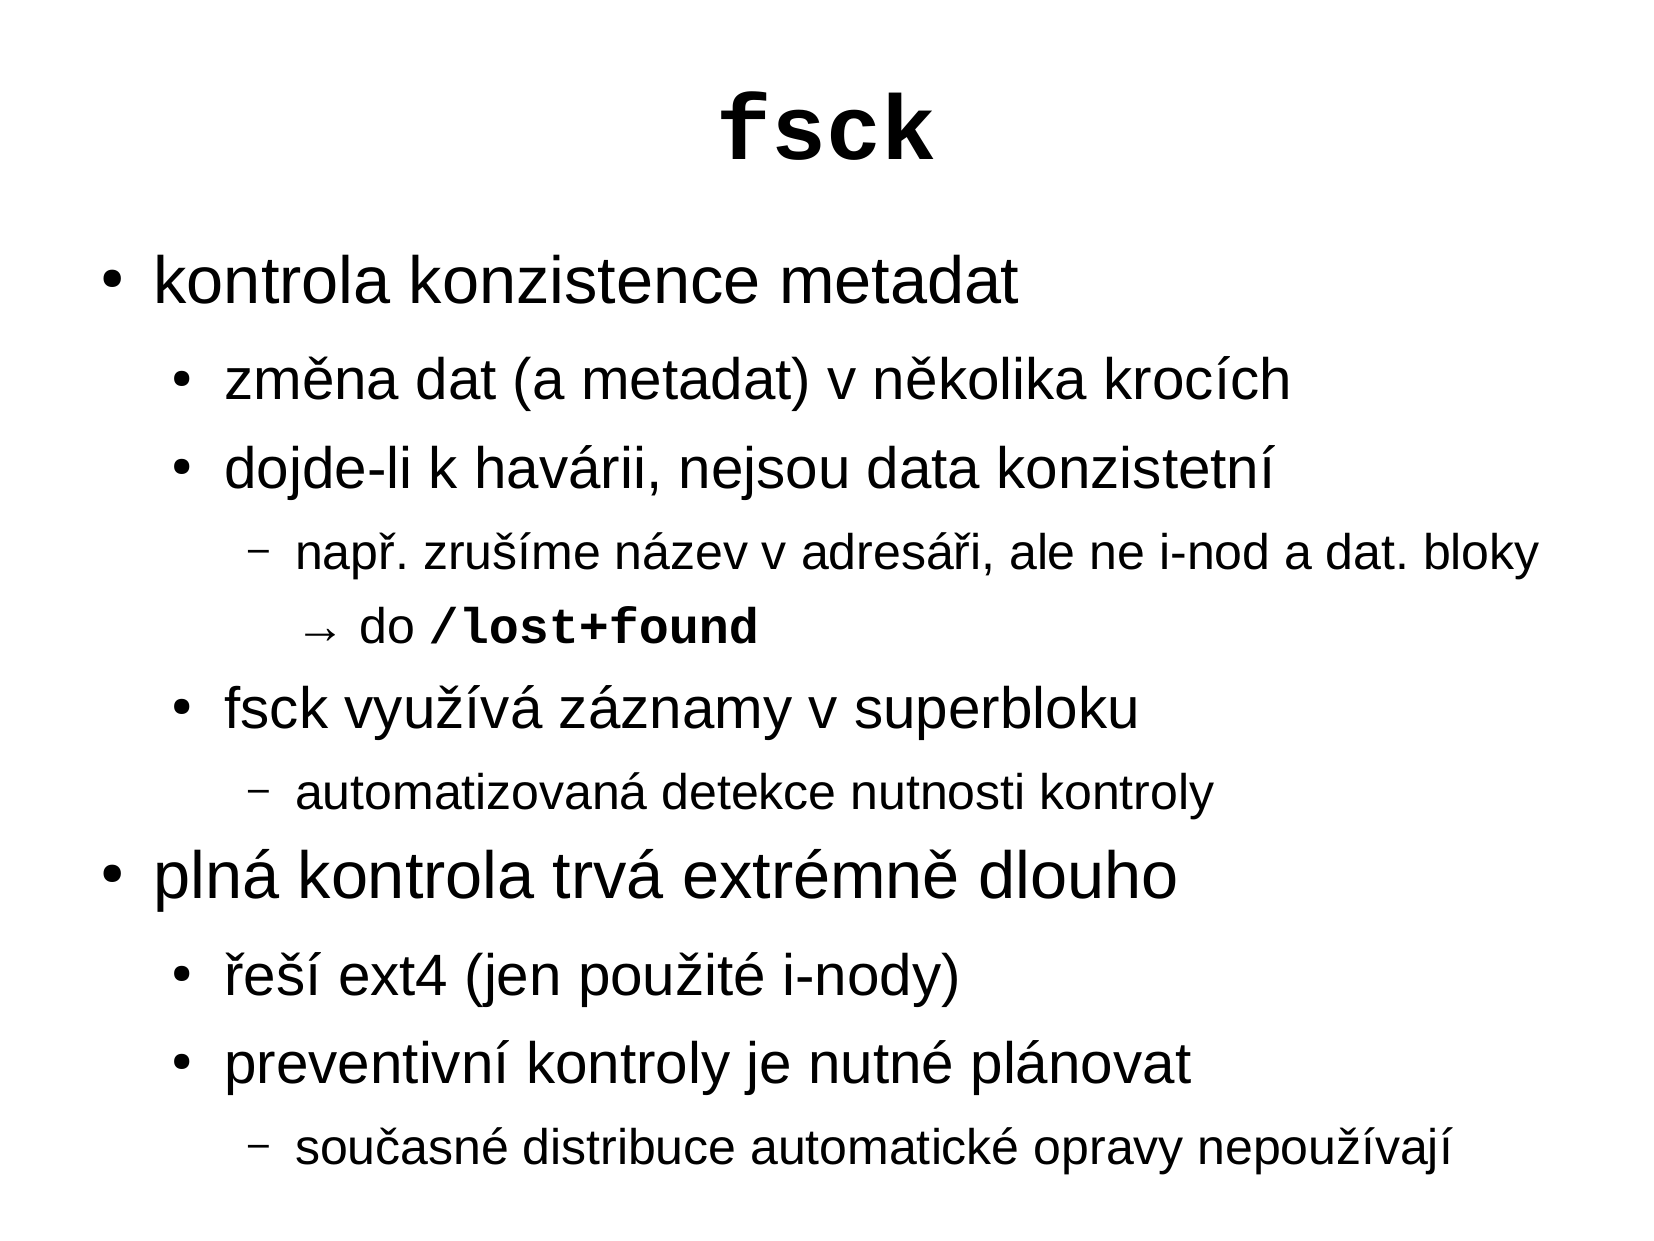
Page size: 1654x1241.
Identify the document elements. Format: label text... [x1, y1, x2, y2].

list kontrola konzistence metadat změna dat (a metadat) v několika krocích dojde-li k havárii, nejsou data konzistetní např. zrušíme název v adresáři, ale ne i-nod a dat. bloky → do /lost+found fsck využívá záznamy v superbloku automatizovaná detekce nutnosti kontroly plná kontrola trvá extrémně dlouho řeší ext4 (jen použité i-nody) preventivní kontroly je nutné plánovat současné distribuce automatické opravy nepoužívají [82, 242, 1571, 1176]
title fsck [82, 39, 1571, 232]
